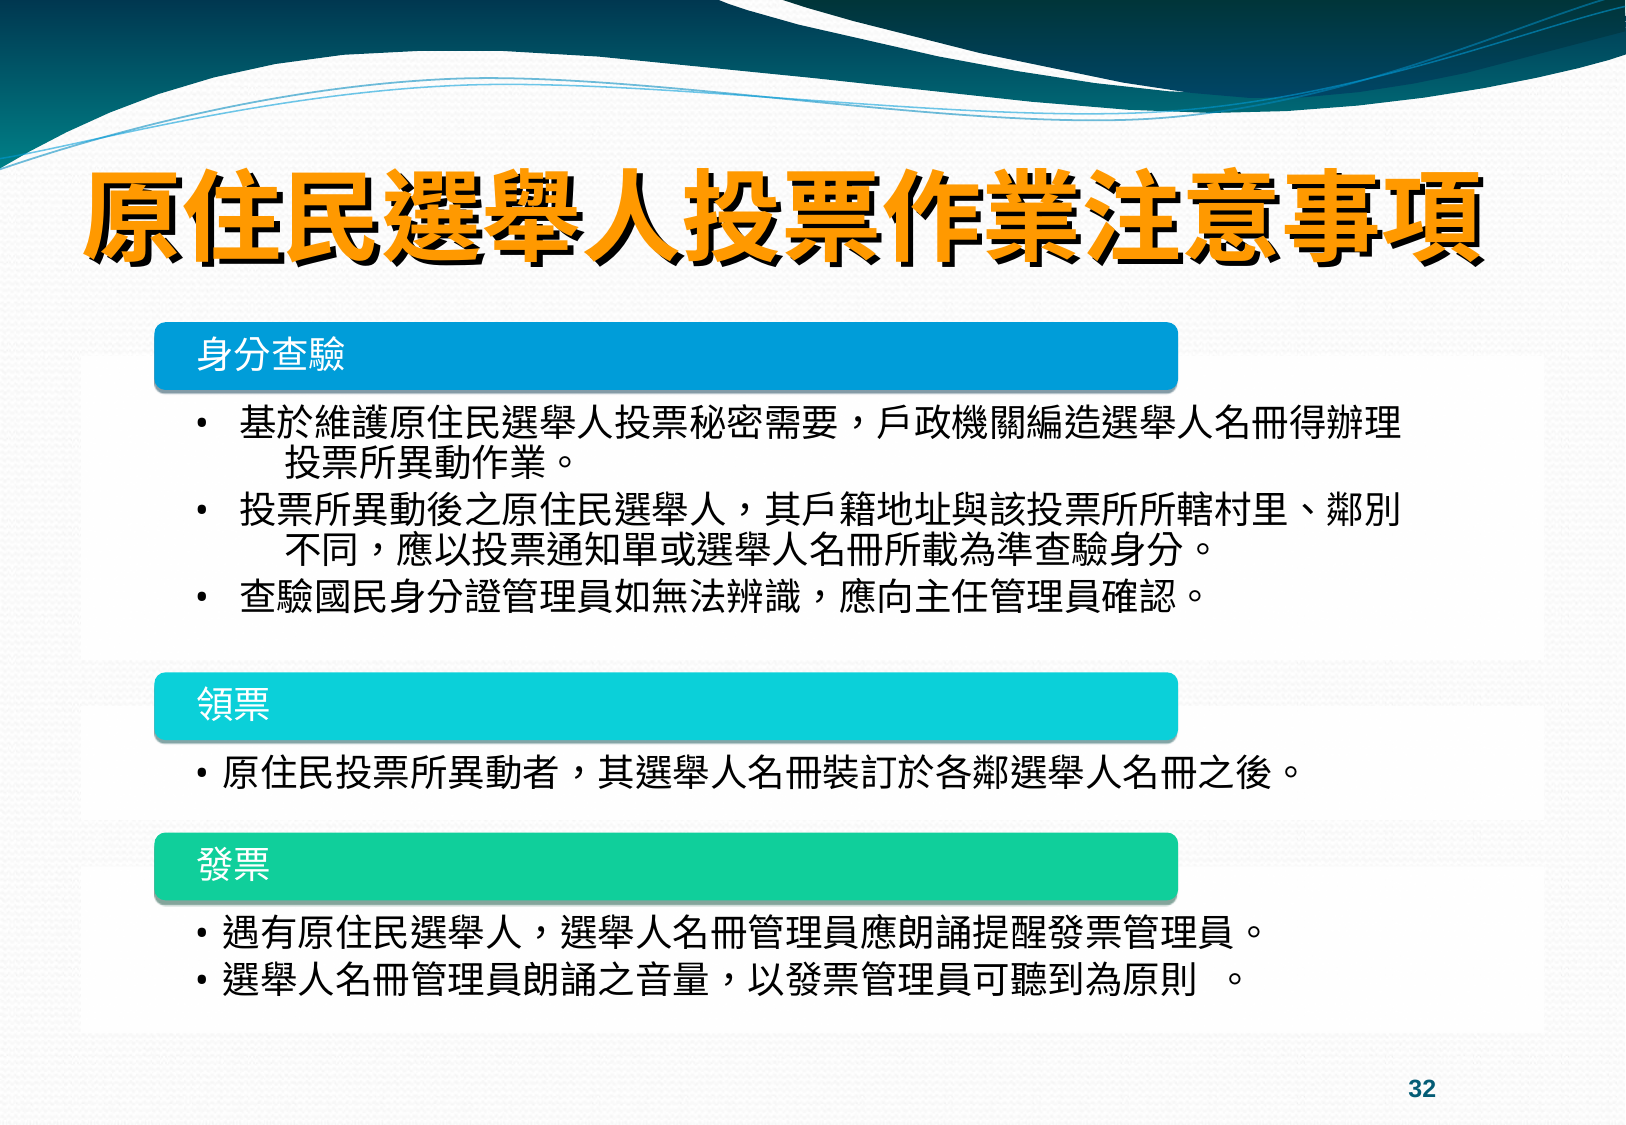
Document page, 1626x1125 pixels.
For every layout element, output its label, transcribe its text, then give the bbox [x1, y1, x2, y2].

text_box 領票 [154, 672, 1179, 741]
text_box 身分查驗 [154, 322, 1179, 390]
text_box 發票 [154, 832, 1179, 901]
text_box 原住民投票所異動者，其選舉人名冊裝訂於各鄰選舉人名冊之後。 [81, 706, 1544, 821]
title 原住民選舉人投票作業注意事項 [81, 115, 1544, 304]
text_box 32 [1408, 1042, 1544, 1103]
text_box 遇有原住民選舉人，選舉人名冊管理員應朗誦提醒發票管理員。 選舉人名冊管理員朗誦之音量，以發票管理員可聽到為原則 。 [81, 866, 1544, 1033]
text_box 基於維護原住民選舉人投票秘密需要，戶政機關編造選舉人名冊得辦理投票所異動作業。 投票所異動後之原住民選舉人，其戶籍地址與該投票所所轄村里、鄰別不同，應以投票通知單或選舉人名冊所載為準查驗身分。 查驗國民身分證管理員如無法辨識，應向主任管理員確認。 [81, 355, 1544, 660]
